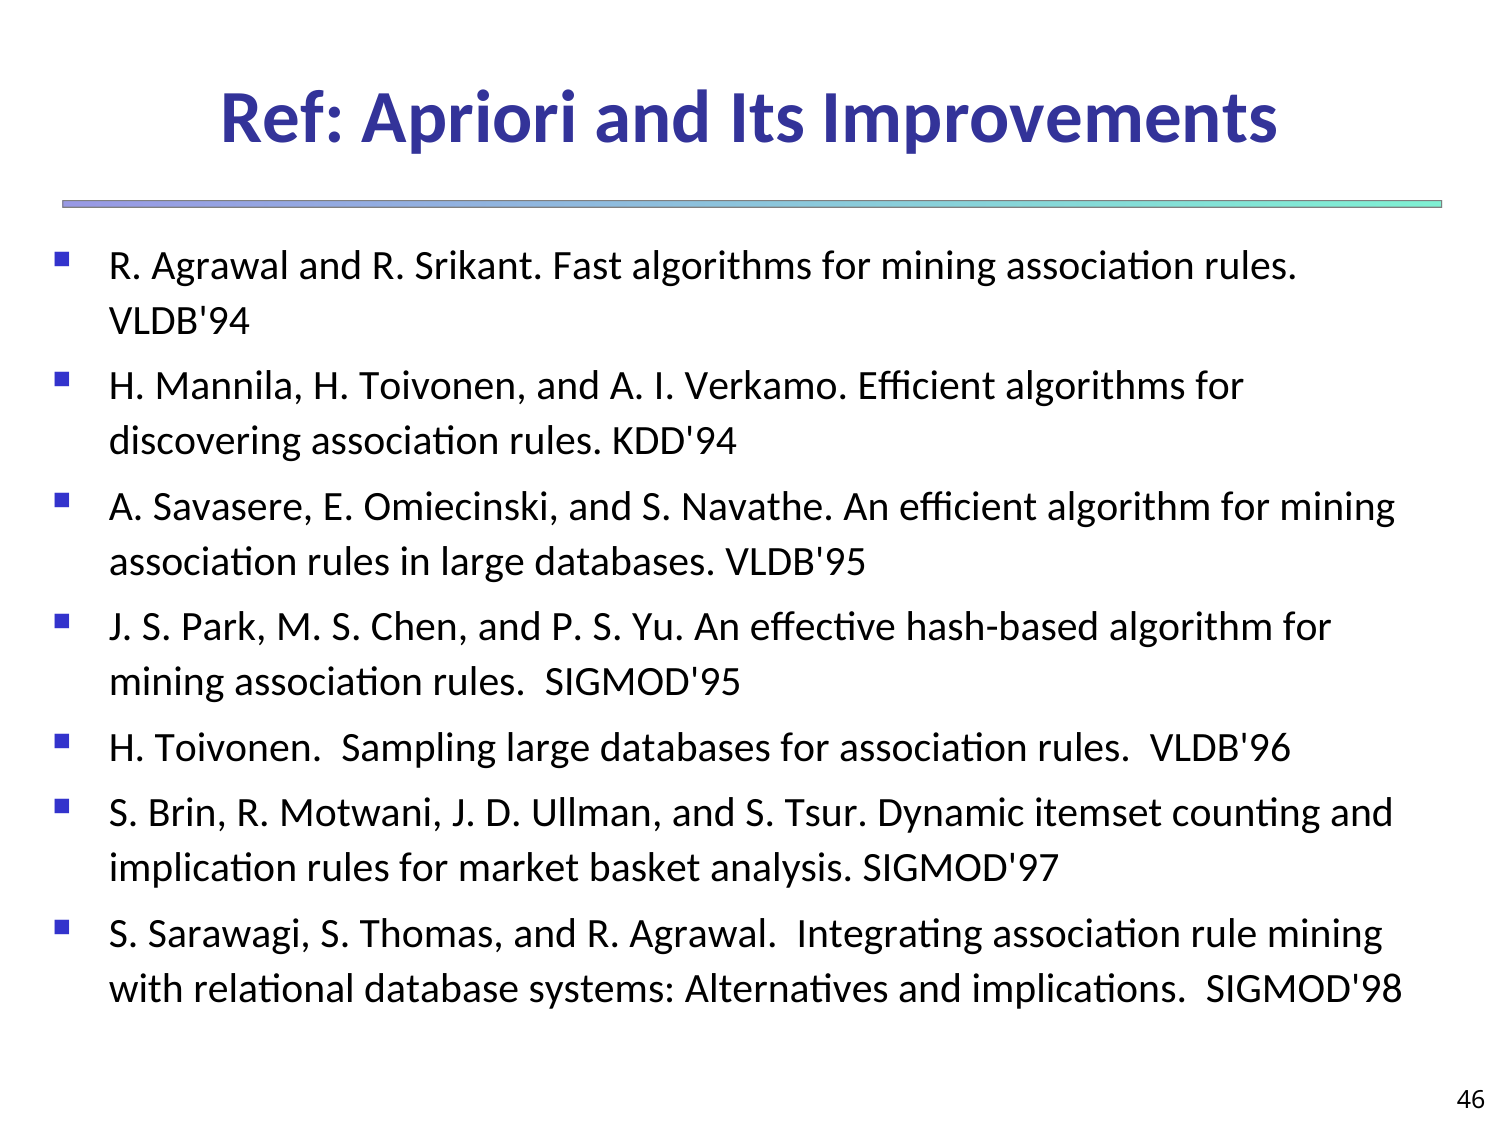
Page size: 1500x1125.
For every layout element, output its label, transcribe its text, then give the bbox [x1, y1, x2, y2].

list R. Agrawal and R. Srikant. Fast algorithms for mining association rules. VLDB'94 H. Mannila, H. Toivonen, and A. I. Verkamo. Efficient algorithms for discovering association rules. KDD'94 A. Savasere, E. Omiecinski, and S. Navathe. An efficient algorithm for mining association rules in large databases. VLDB'95 J. S. Park, M. S. Chen, and P. S. Yu. An effective hash-based algorithm for mining association rules. SIGMOD'95 H. Toivonen. Sampling large databases for association rules. VLDB'96 S. Brin, R. Motwani, J. D. Ullman, and S. Tsur. Dynamic itemset counting and implication rules for market basket analysis. SIGMOD'97 S. Sarawagi, S. Thomas, and R. Agrawal. Integrating association rule mining with relational database systems: Alternatives and implications. SIGMOD'98 [37, 224, 1463, 1125]
title Ref: Apriori and Its Improvements [0, 50, 1500, 176]
text_box <number> [1463, 1062, 1500, 1125]
